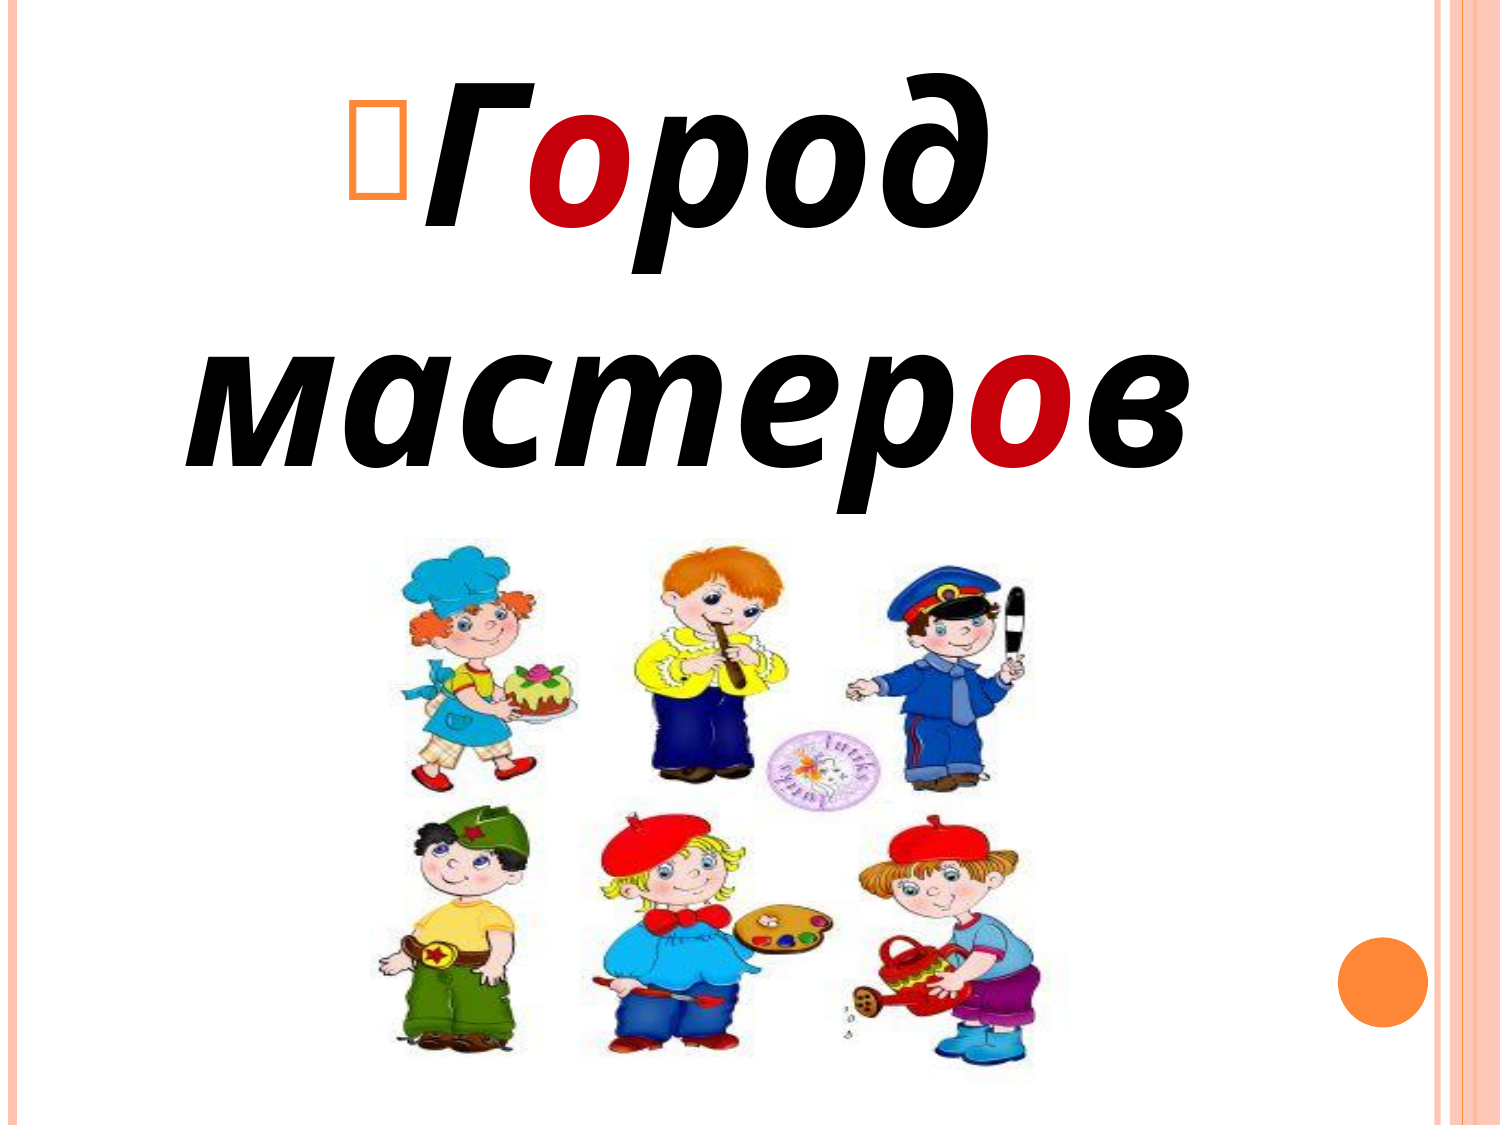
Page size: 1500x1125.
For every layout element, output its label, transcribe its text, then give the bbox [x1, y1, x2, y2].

picture [336, 538, 1069, 1083]
list Город мастеров [53, 19, 1279, 968]
